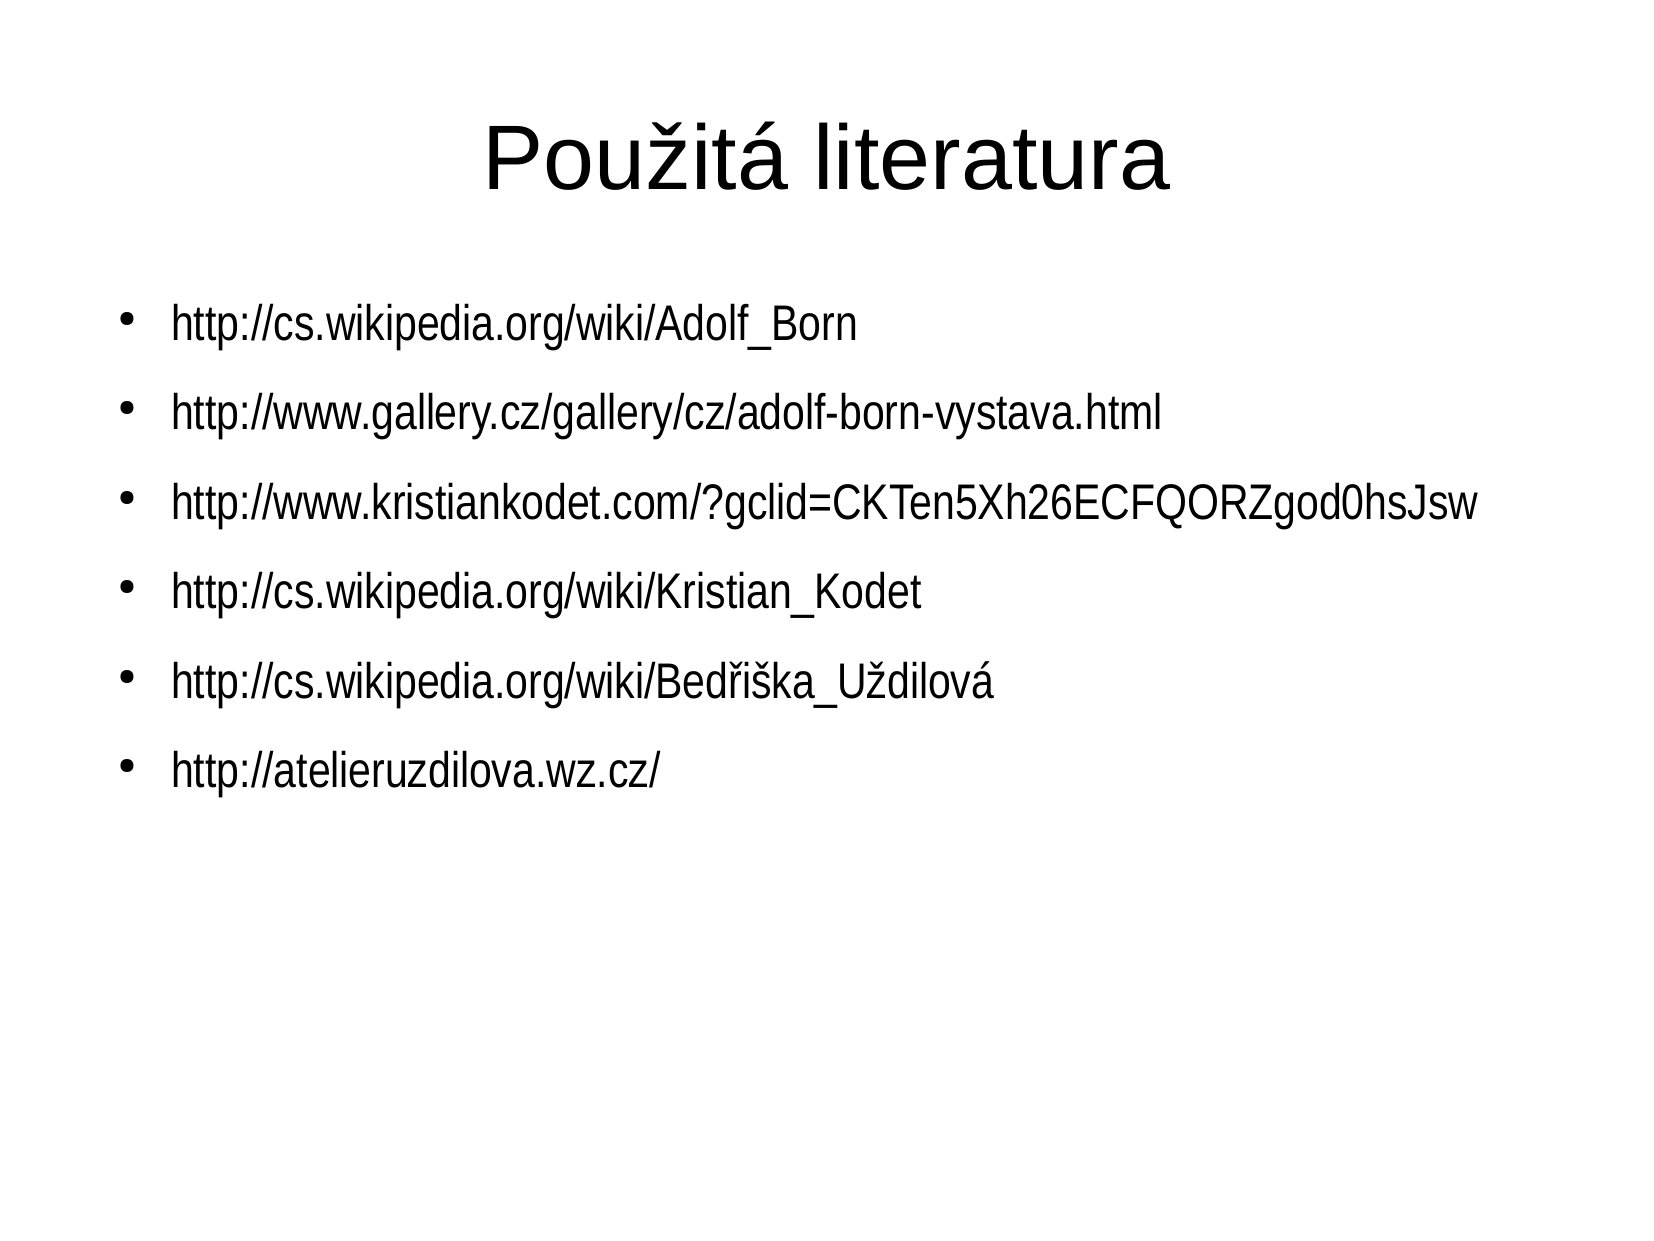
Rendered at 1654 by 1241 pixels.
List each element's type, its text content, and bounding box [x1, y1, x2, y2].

title Použitá literatura [82, 49, 1571, 257]
list http://cs.wikipedia.org/wiki/Adolf_Born http://www.gallery.cz/gallery/cz/adolf-born-vystava.html http://www.kristiankodet.com/?gclid=CKTen5Xh26ECFQORZgod0hsJsw http://cs.wikipedia.org/wiki/Kristian_Kodet http://cs.wikipedia.org/wiki/Bedřiška_Uždilová http://atelieruzdilova.wz.cz/ [82, 290, 1571, 1109]
